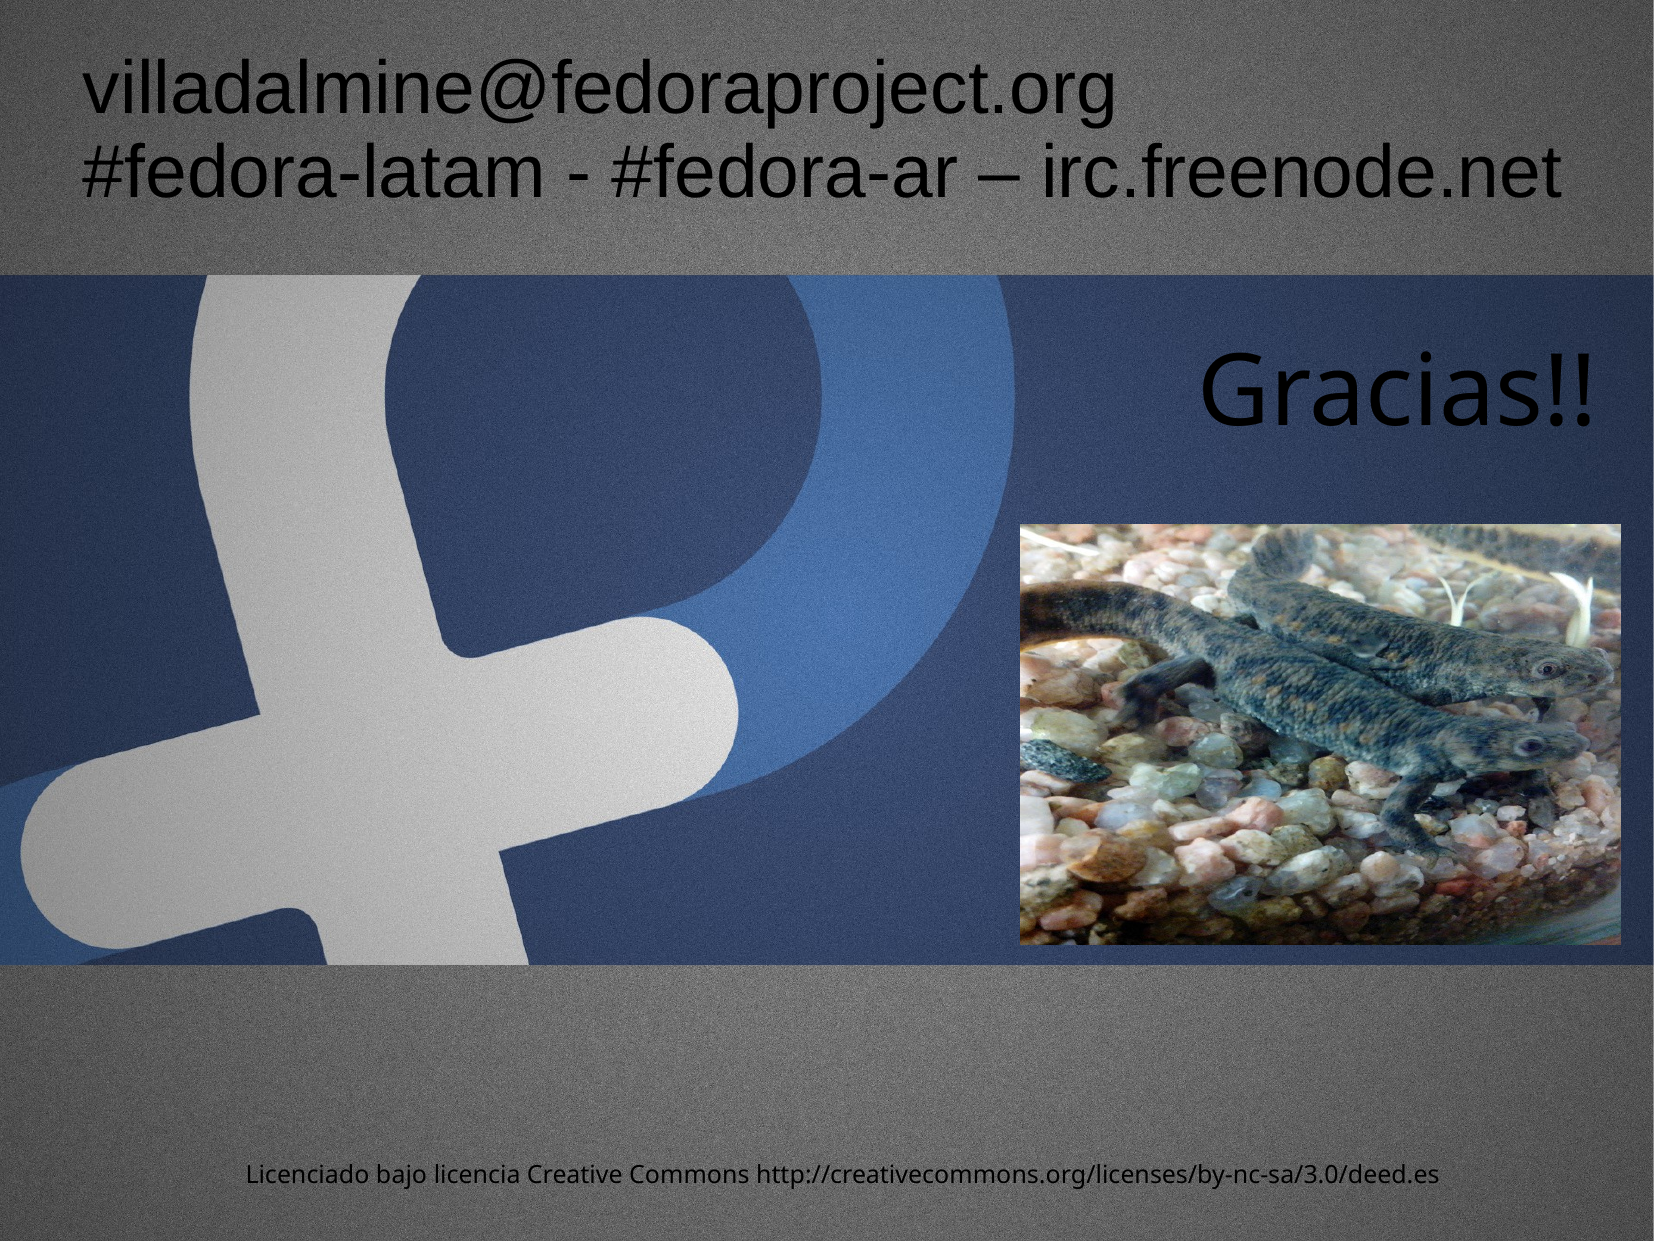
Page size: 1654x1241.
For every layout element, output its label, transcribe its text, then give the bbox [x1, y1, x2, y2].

text_box villadalmine@fedoraproject.org #fedora-latam - #fedora-ar – irc.freenode.net [68, 38, 1591, 256]
text_box Gracias!! [22, 330, 1598, 448]
picture [0, 0, 1654, 1241]
text_box Licenciado bajo licencia Creative Commons http://creativecommons.org/licenses/by-nc-sa/3.0/deed.es [74, 1126, 1613, 1197]
